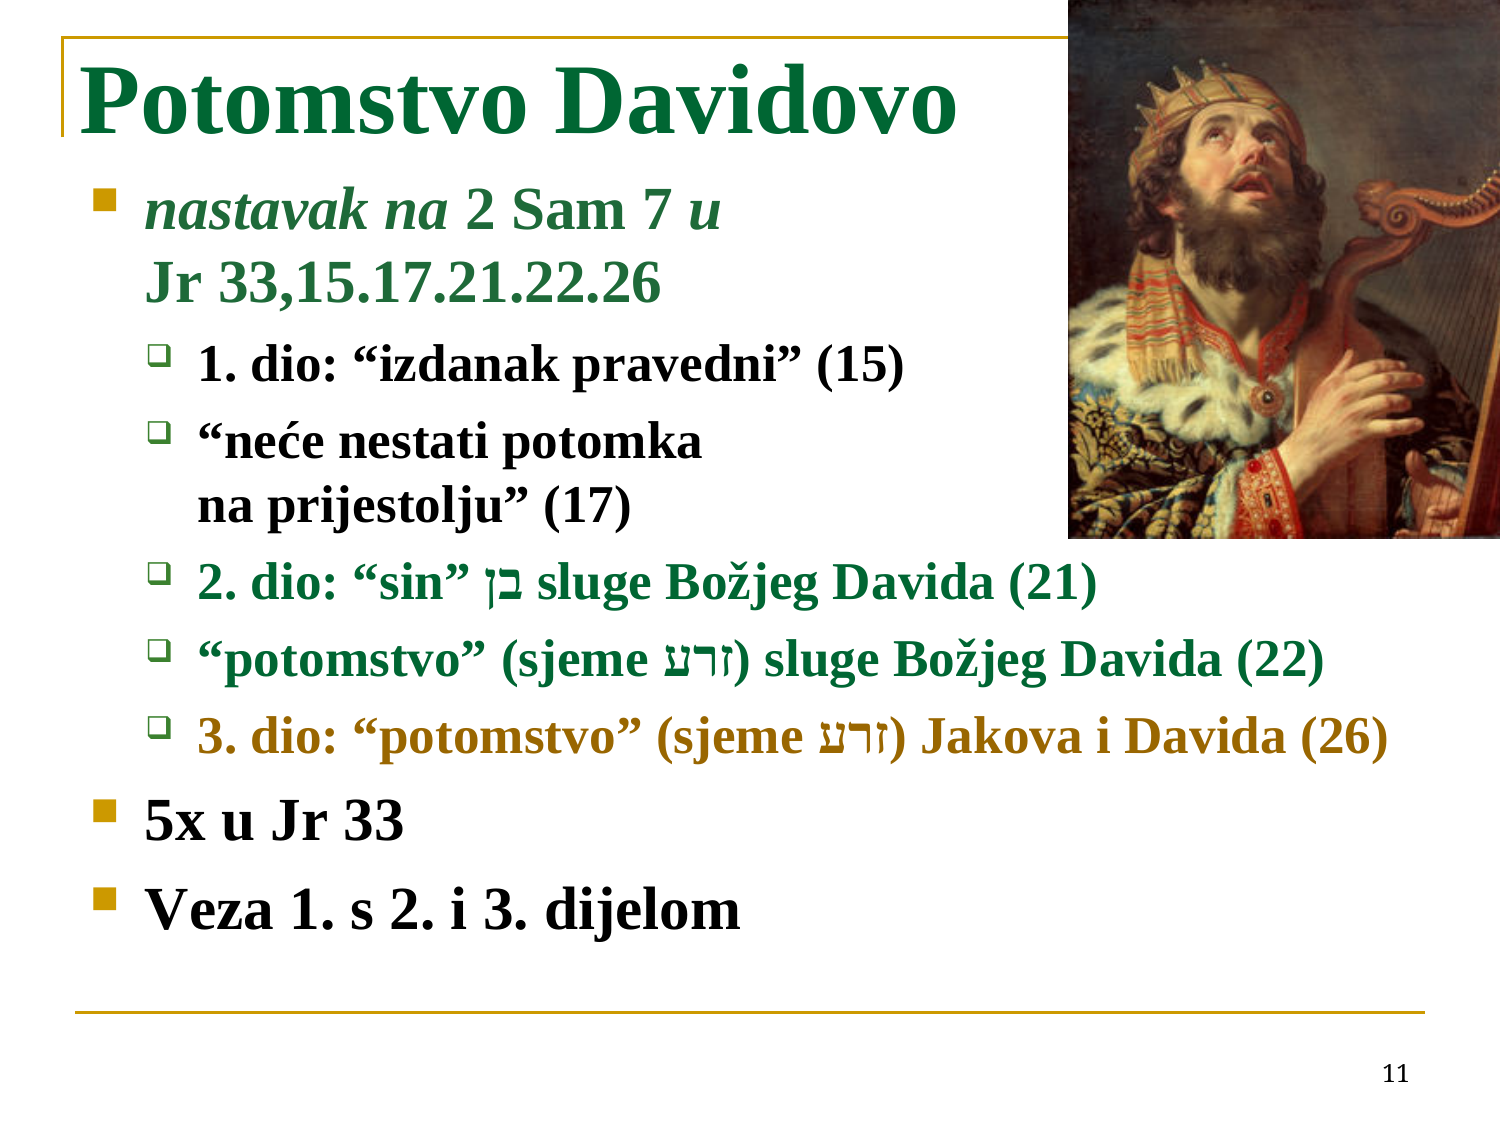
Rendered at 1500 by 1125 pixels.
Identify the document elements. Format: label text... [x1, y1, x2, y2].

picture [1068, 0, 1500, 539]
title Potomstvo Davidovo [64, 26, 1068, 161]
text_box <number> [1074, 1024, 1426, 1100]
list nastavak na 2 Sam 7 u Jr 33,15.17.21.22.26 1. dio: “izdanak pravedni” (15) “neće nestati potomka na prijestolju” (17) 2. dio: “sin” בן sluge Božjeg Davida (21) “potomstvo” (sjeme זרע) sluge Božjeg Davida (22) 3. dio: “potomstvo” (sjeme זרע) Jakova i Davida (26) 5x u Jr 33 Veza 1. s 2. i 3. dijelom [75, 160, 1426, 1006]
